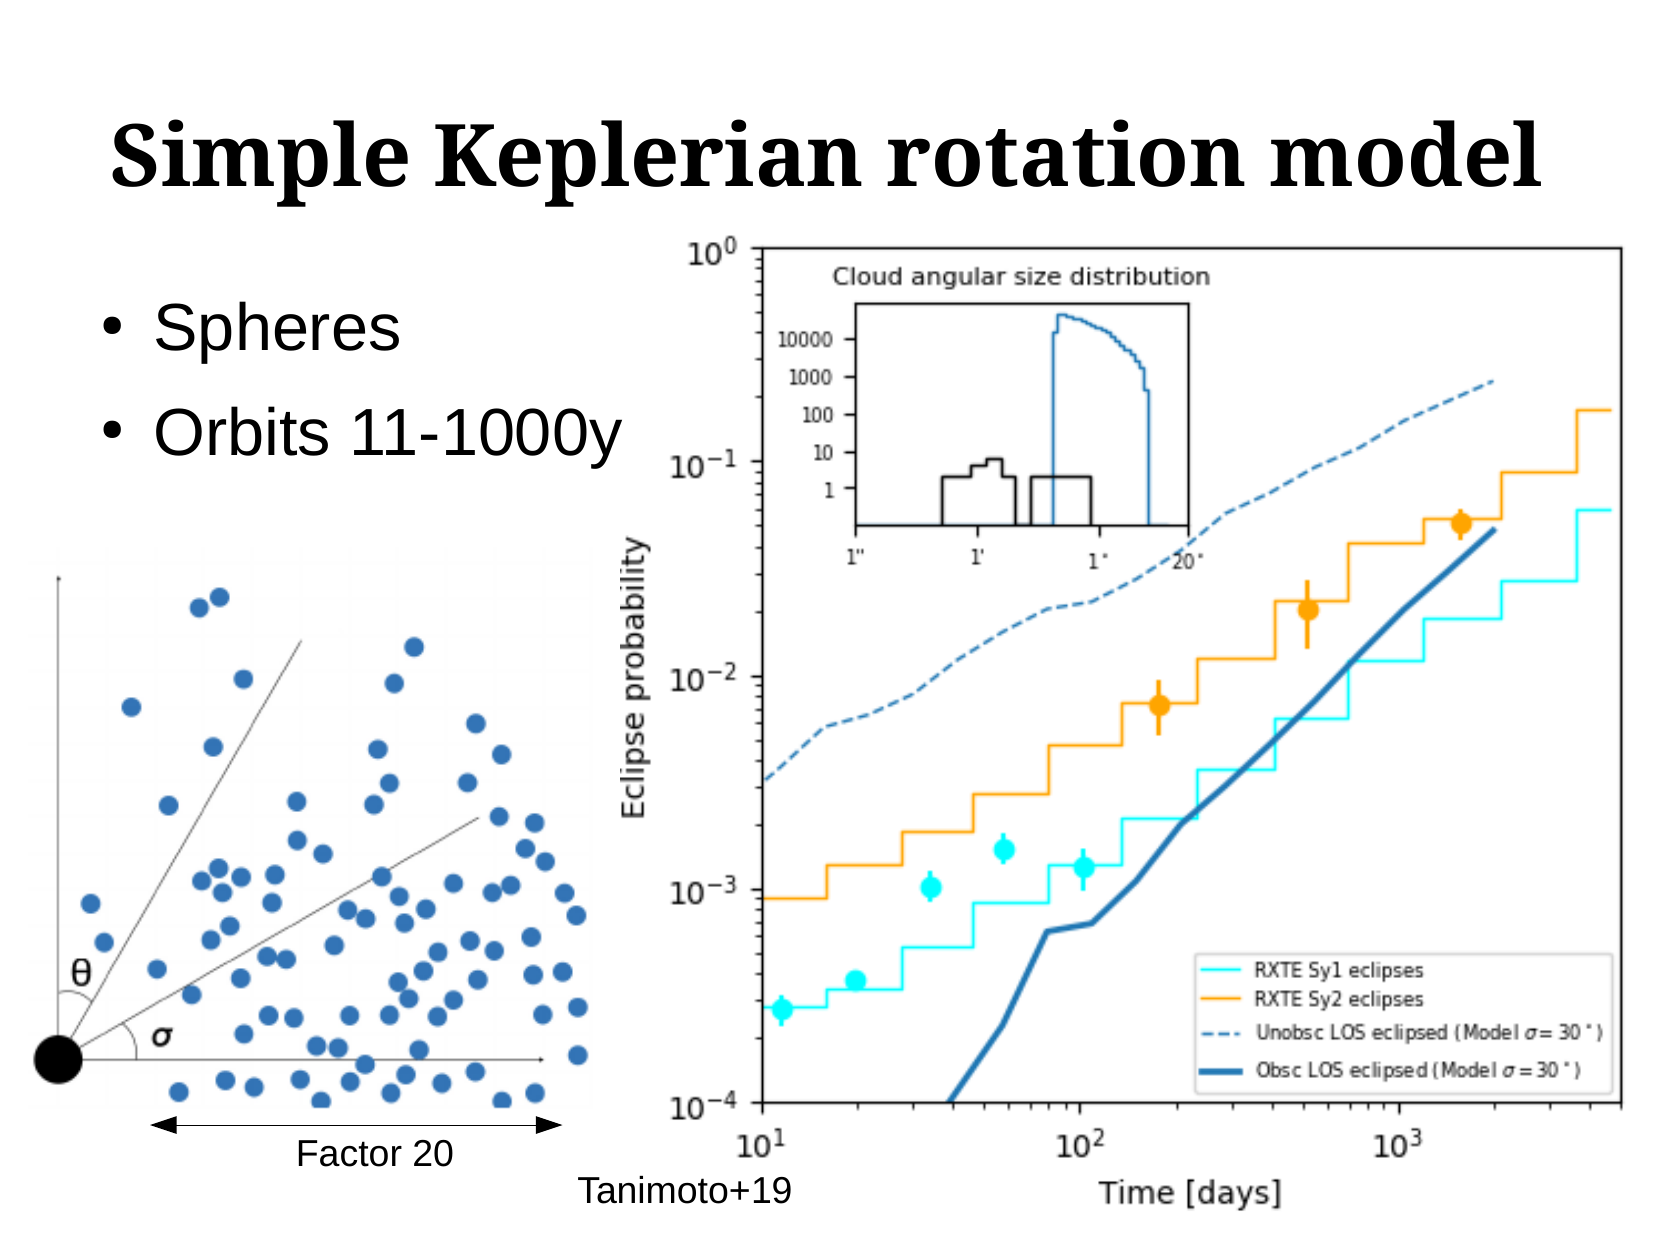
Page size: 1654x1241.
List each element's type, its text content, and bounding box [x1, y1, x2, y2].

list Spheres Orbits 11-1000y [82, 290, 638, 1010]
title Simple Keplerian rotation model [82, 49, 1571, 257]
picture [28, 210, 1643, 1231]
text_box Tanimoto+19 [562, 1162, 1088, 1220]
text_box Factor 20 [187, 1125, 563, 1182]
